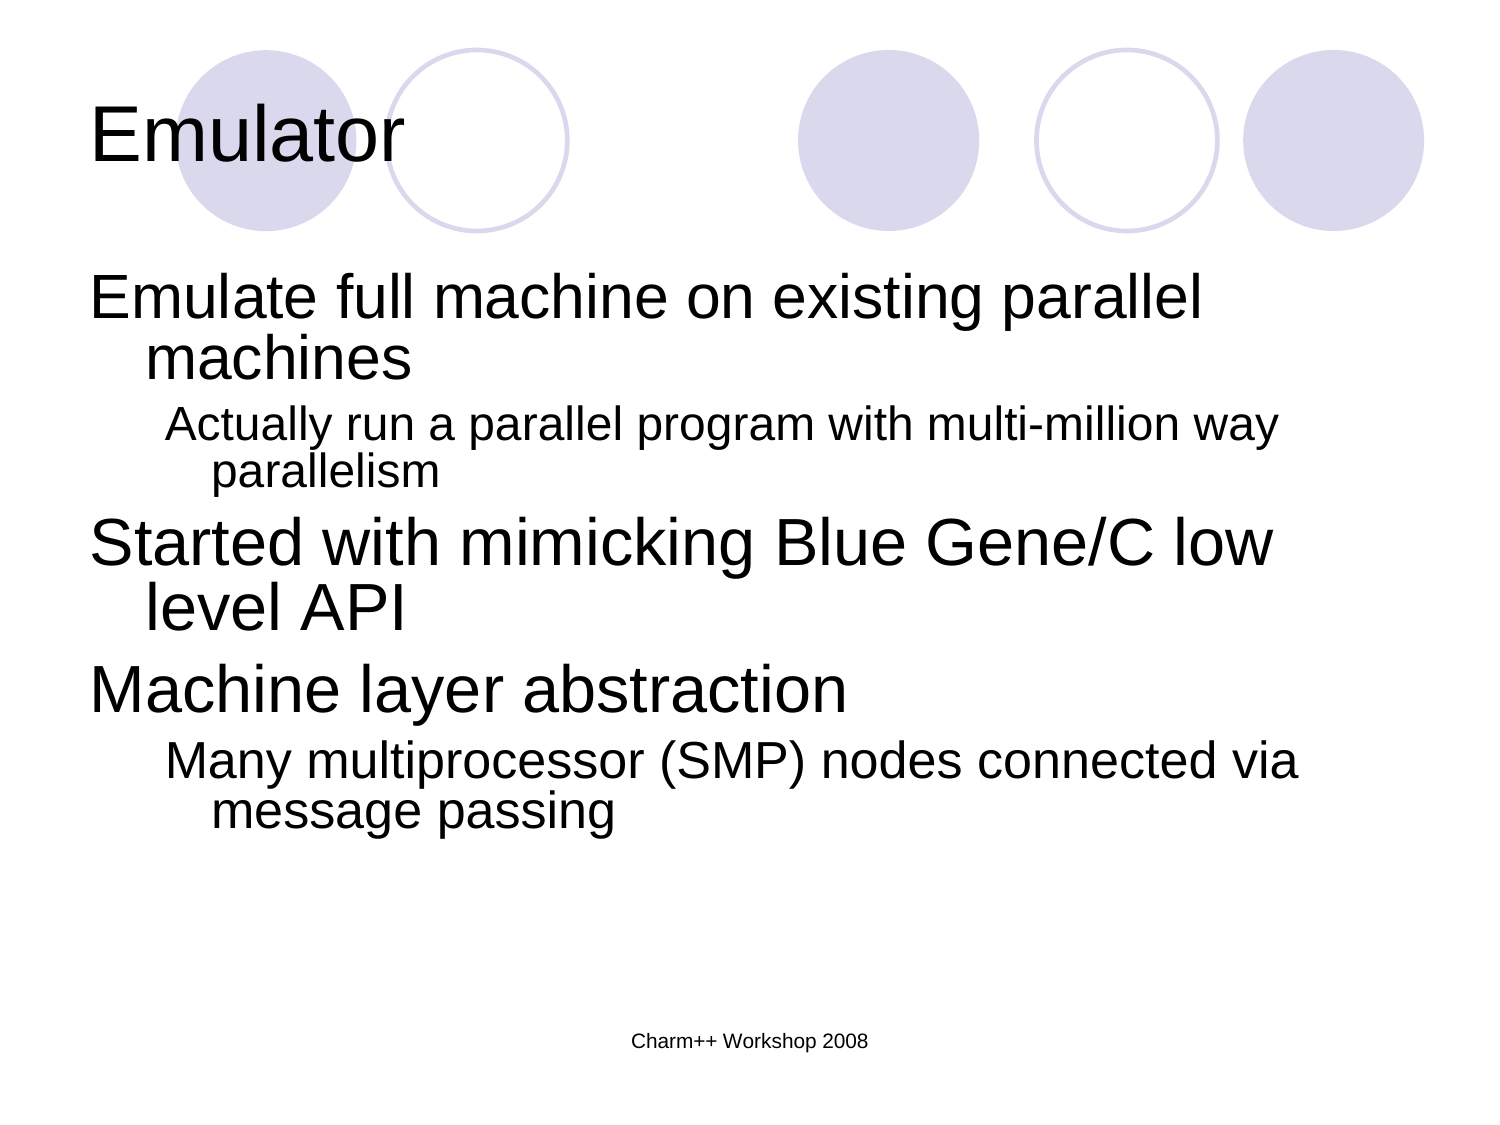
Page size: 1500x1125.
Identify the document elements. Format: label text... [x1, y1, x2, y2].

title Emulator [75, 45, 1426, 233]
list Emulate full machine on existing parallel machines Actually run a parallel program with multi-million way parallelism Started with mimicking Blue Gene/C low level API Machine layer abstraction Many multiprocessor (SMP) nodes connected via message passing [75, 262, 1426, 1006]
